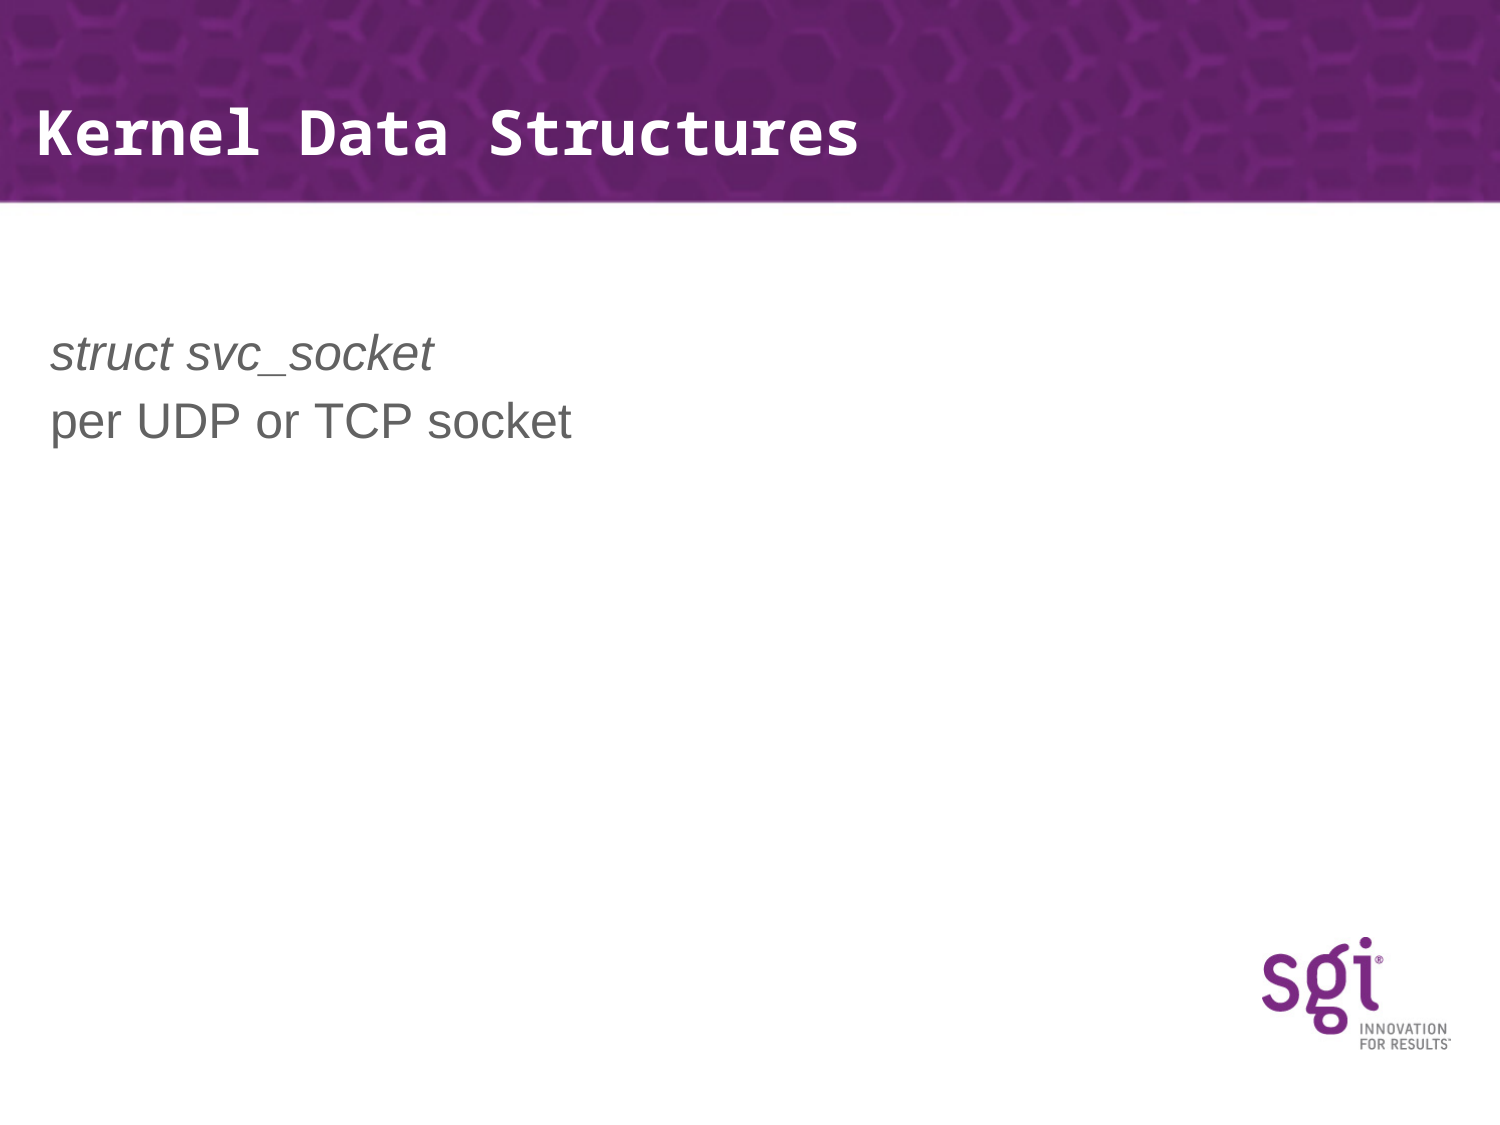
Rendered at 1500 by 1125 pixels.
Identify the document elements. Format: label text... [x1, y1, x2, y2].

picture [0, 0, 1500, 1050]
list struct svc_socket per UDP or TCP socket [50, 324, 1326, 848]
title Kernel Data Structures [37, 37, 1313, 226]
